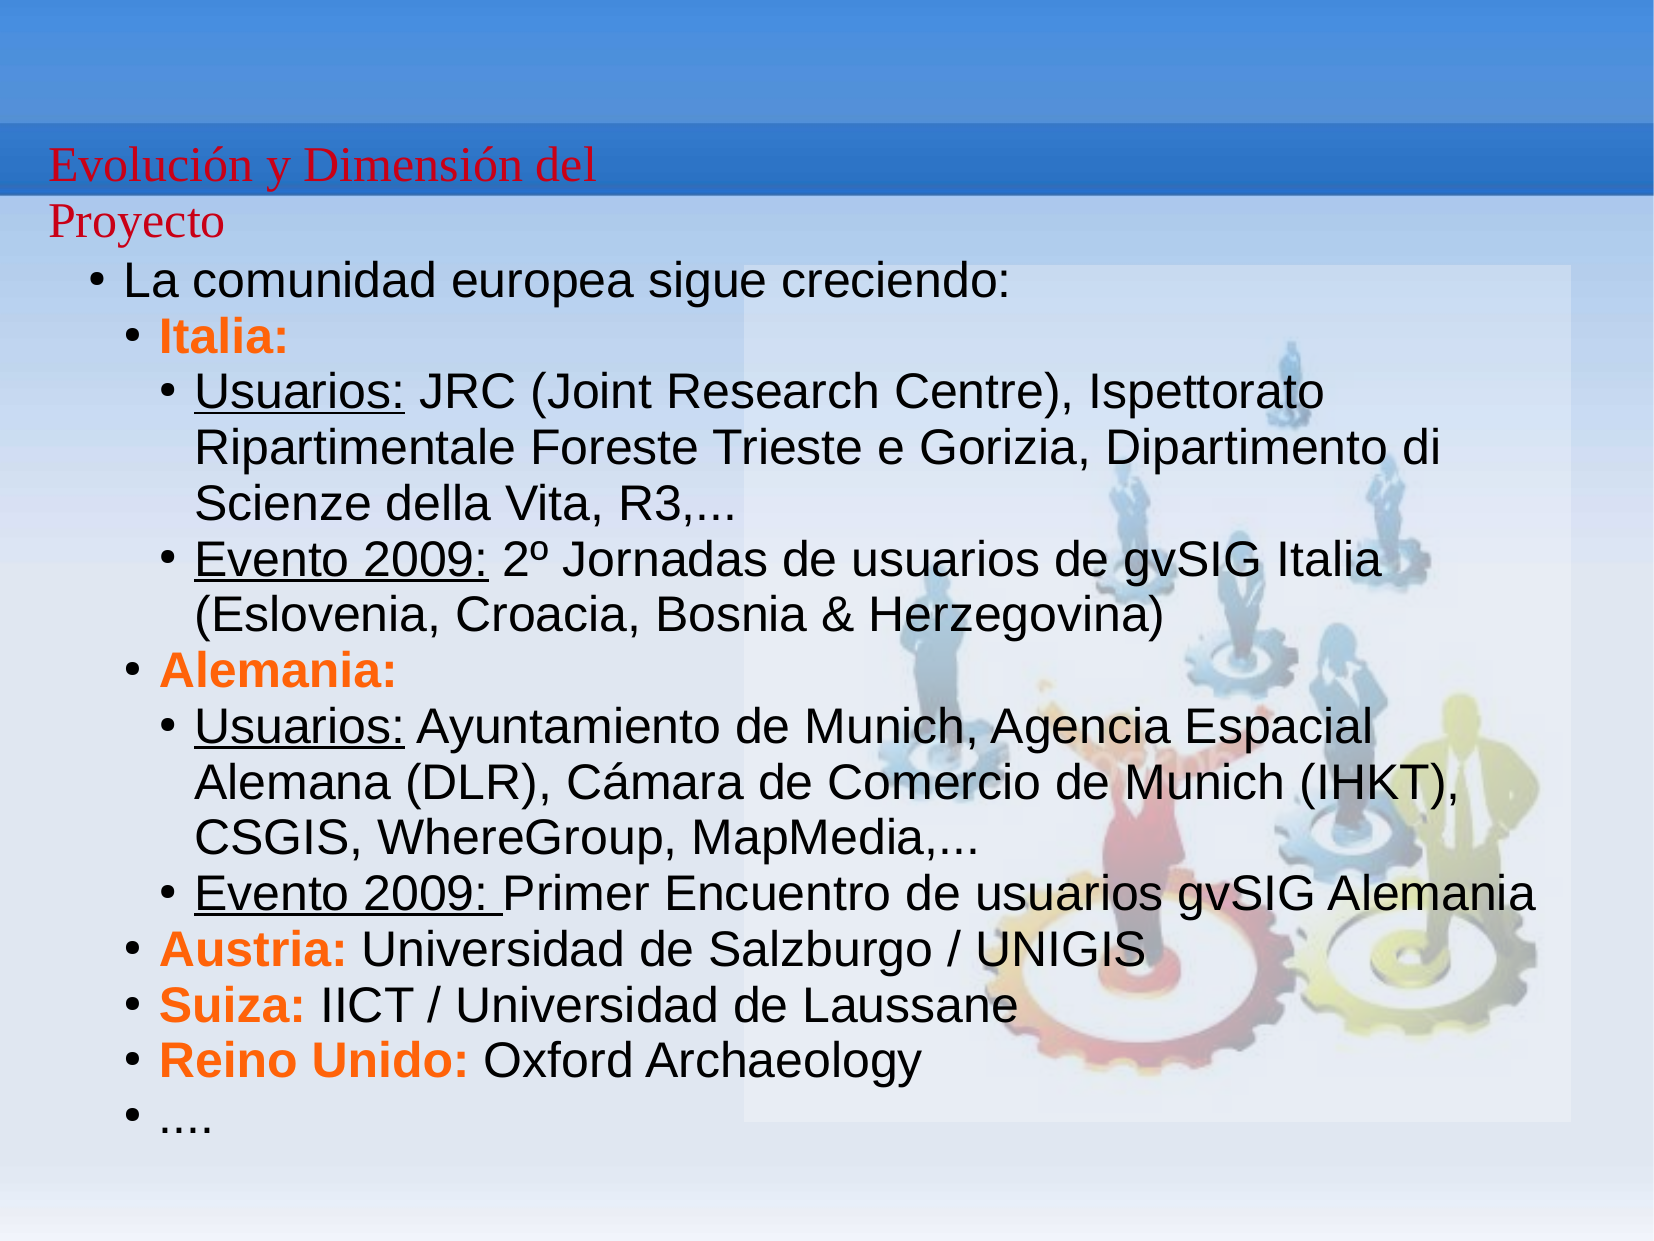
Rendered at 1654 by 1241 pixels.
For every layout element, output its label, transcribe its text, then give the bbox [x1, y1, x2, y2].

text_box Evolución y Dimensión del Proyecto [33, 129, 798, 206]
text_box La comunidad europea sigue creciendo: Italia: Usuarios: JRC (Joint Research Centre), Ispettorato Ripartimentale Foreste Trieste e Gorizia, Dipartimento di Scienze della Vita, R3,... Evento 2009: 2º Jornadas de usuarios de gvSIG Italia (Eslovenia, Croacia, Bosnia & Herzegovina) Alemania: Usuarios: Ayuntamiento de Munich, Agencia Espacial Alemana (DLR), Cámara de Comercio de Munich (IHKT), CSGIS, WhereGroup, MapMedia,... Evento 2009: Primer Encuentro de usuarios gvSIG Alemania Austria: Universidad de Salzburgo / UNIGIS Suiza: IICT / Universidad de Laussane Reino Unido: Oxford Archaeology .... [2, 188, 1565, 1208]
text_box [1565, 266, 1571, 1122]
picture [0, 0, 1654, 1241]
